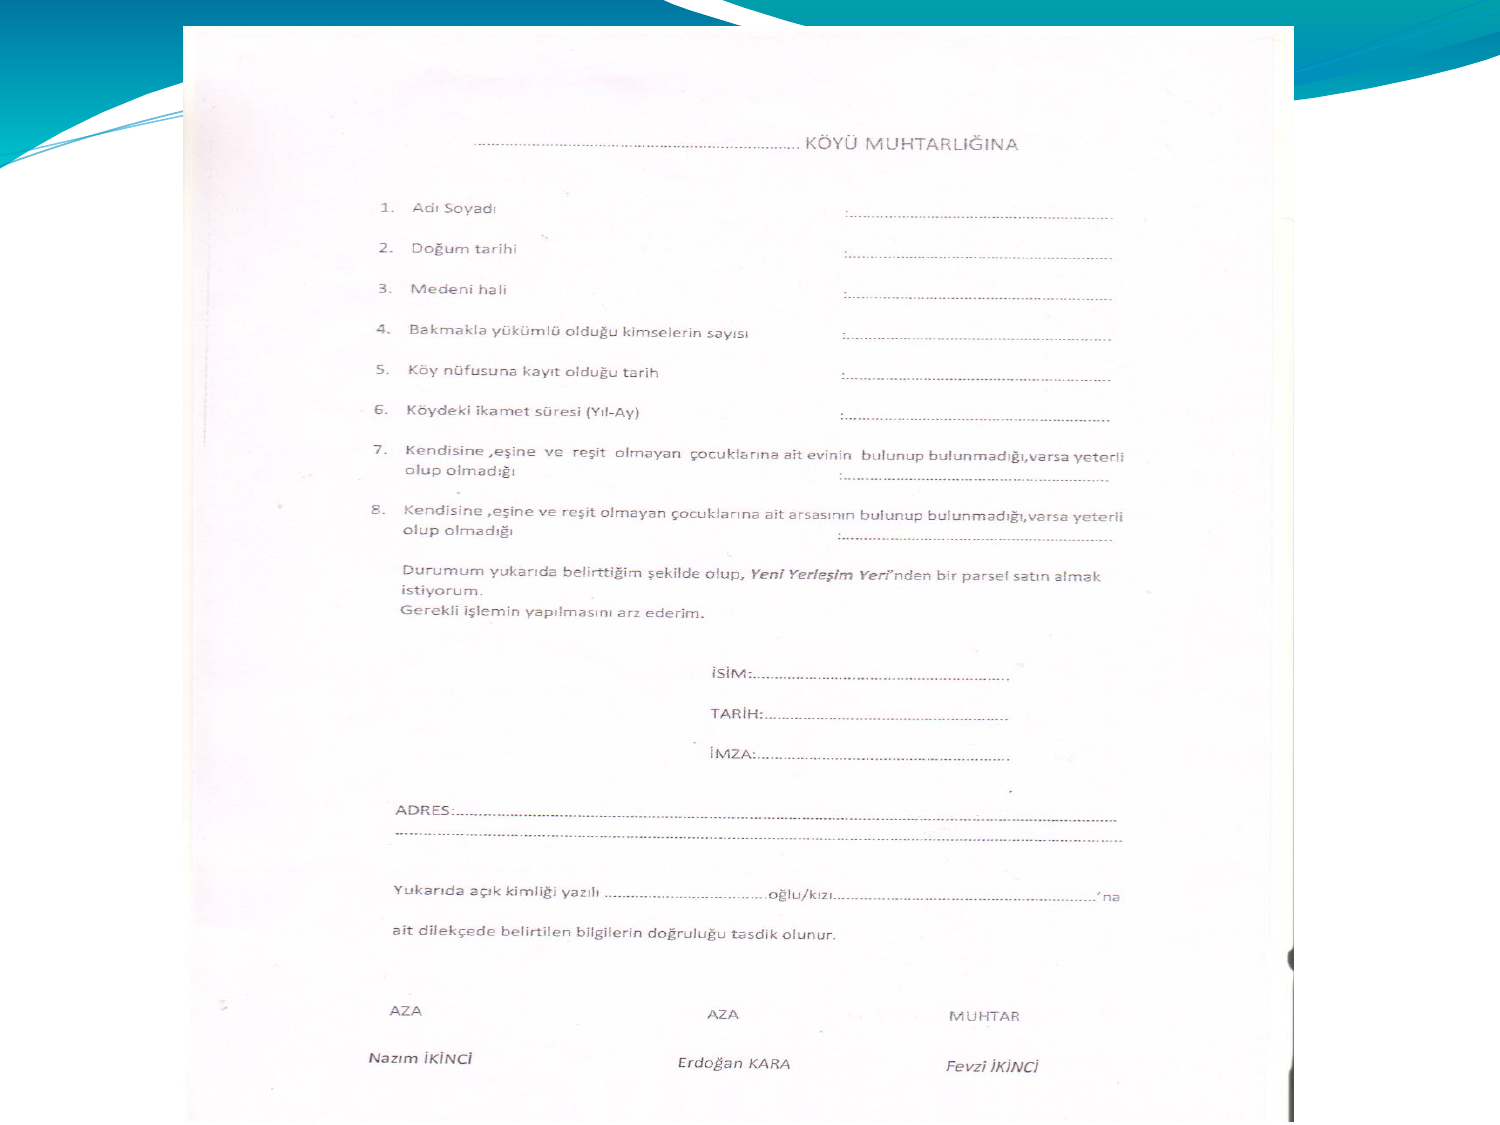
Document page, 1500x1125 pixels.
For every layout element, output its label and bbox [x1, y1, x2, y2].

picture [183, 25, 1294, 1125]
